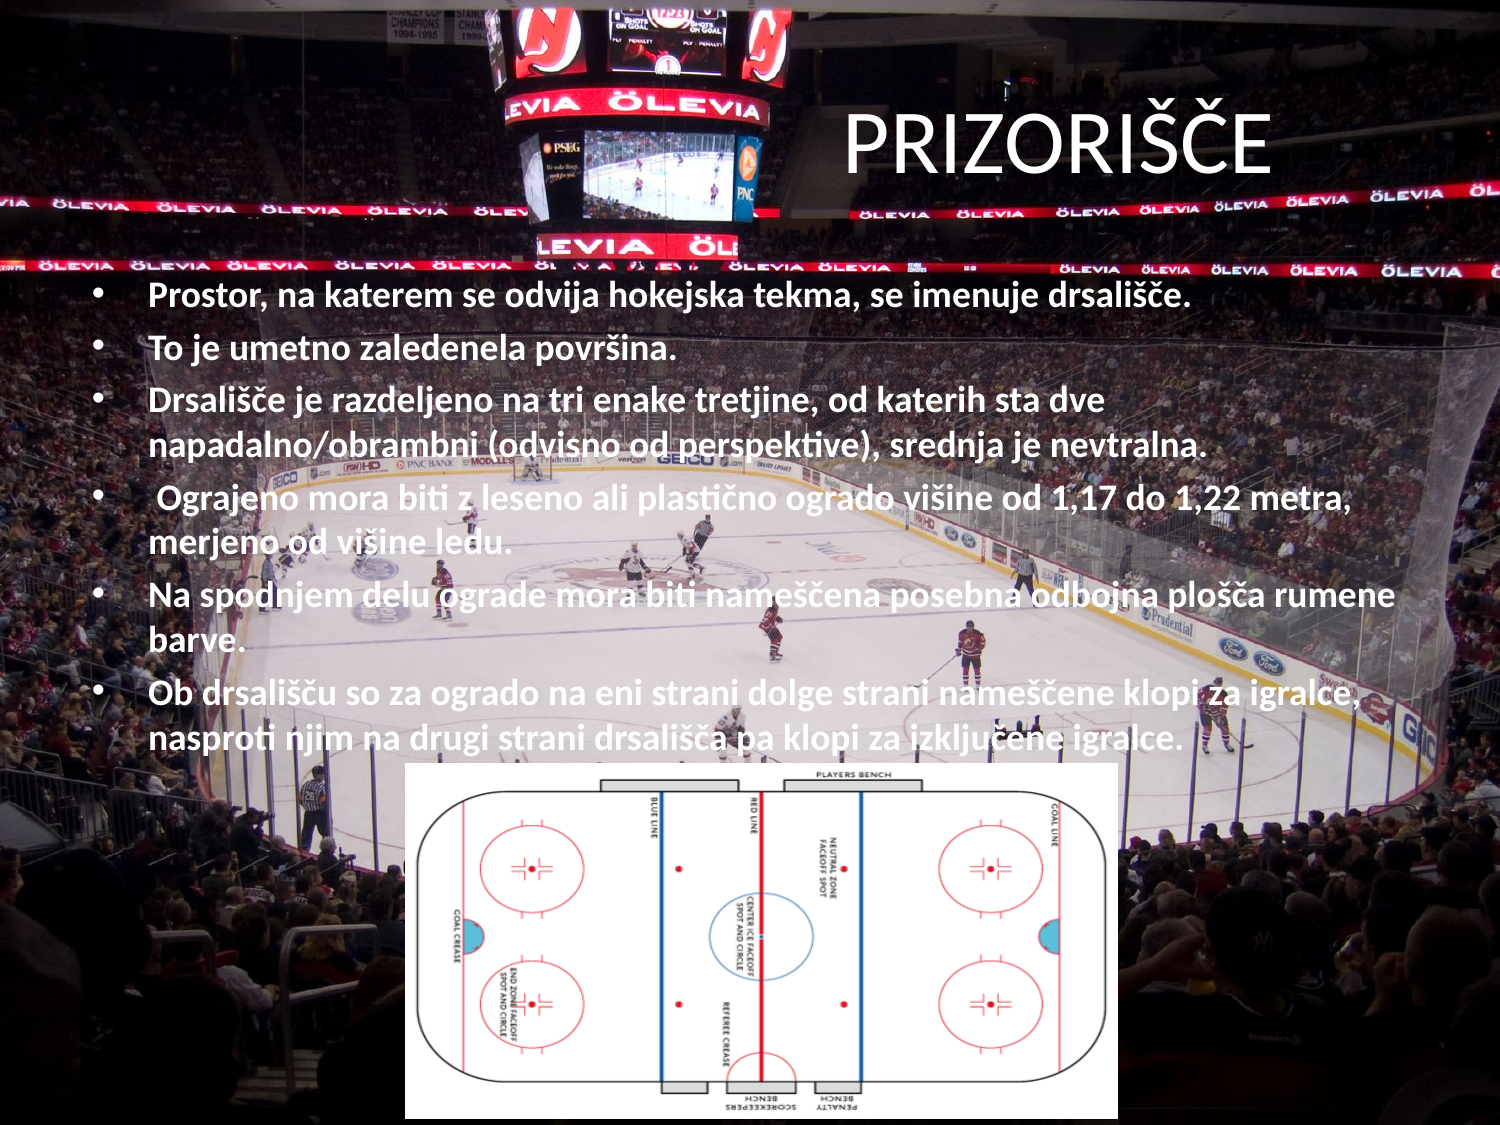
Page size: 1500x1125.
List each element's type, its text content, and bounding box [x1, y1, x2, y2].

title PRIZORIŠČE [383, 42, 1500, 231]
picture [0, 0, 1500, 1125]
list Prostor, na katerem se odvija hokejska tekma, se imenuje drsališče. To je umetno zaledenela površina. Drsališče je razdeljeno na tri enake tretjine, od katerih sta dve napadalno/obrambni (odvisno od perspektive), srednja je nevtralna. Ograjeno mora biti z leseno ali plastično ogrado višine od 1,17 do 1,22 metra, merjeno od višine ledu. Na spodnjem delu ograde mora biti nameščena posebna odbojna plošča rumene barve. Ob drsališču so za ogrado na eni strani dolge strani nameščene klopi za igralce, nasproti njim na drugi strani drsališča pa klopi za izključene igralce. [76, 262, 1425, 1005]
